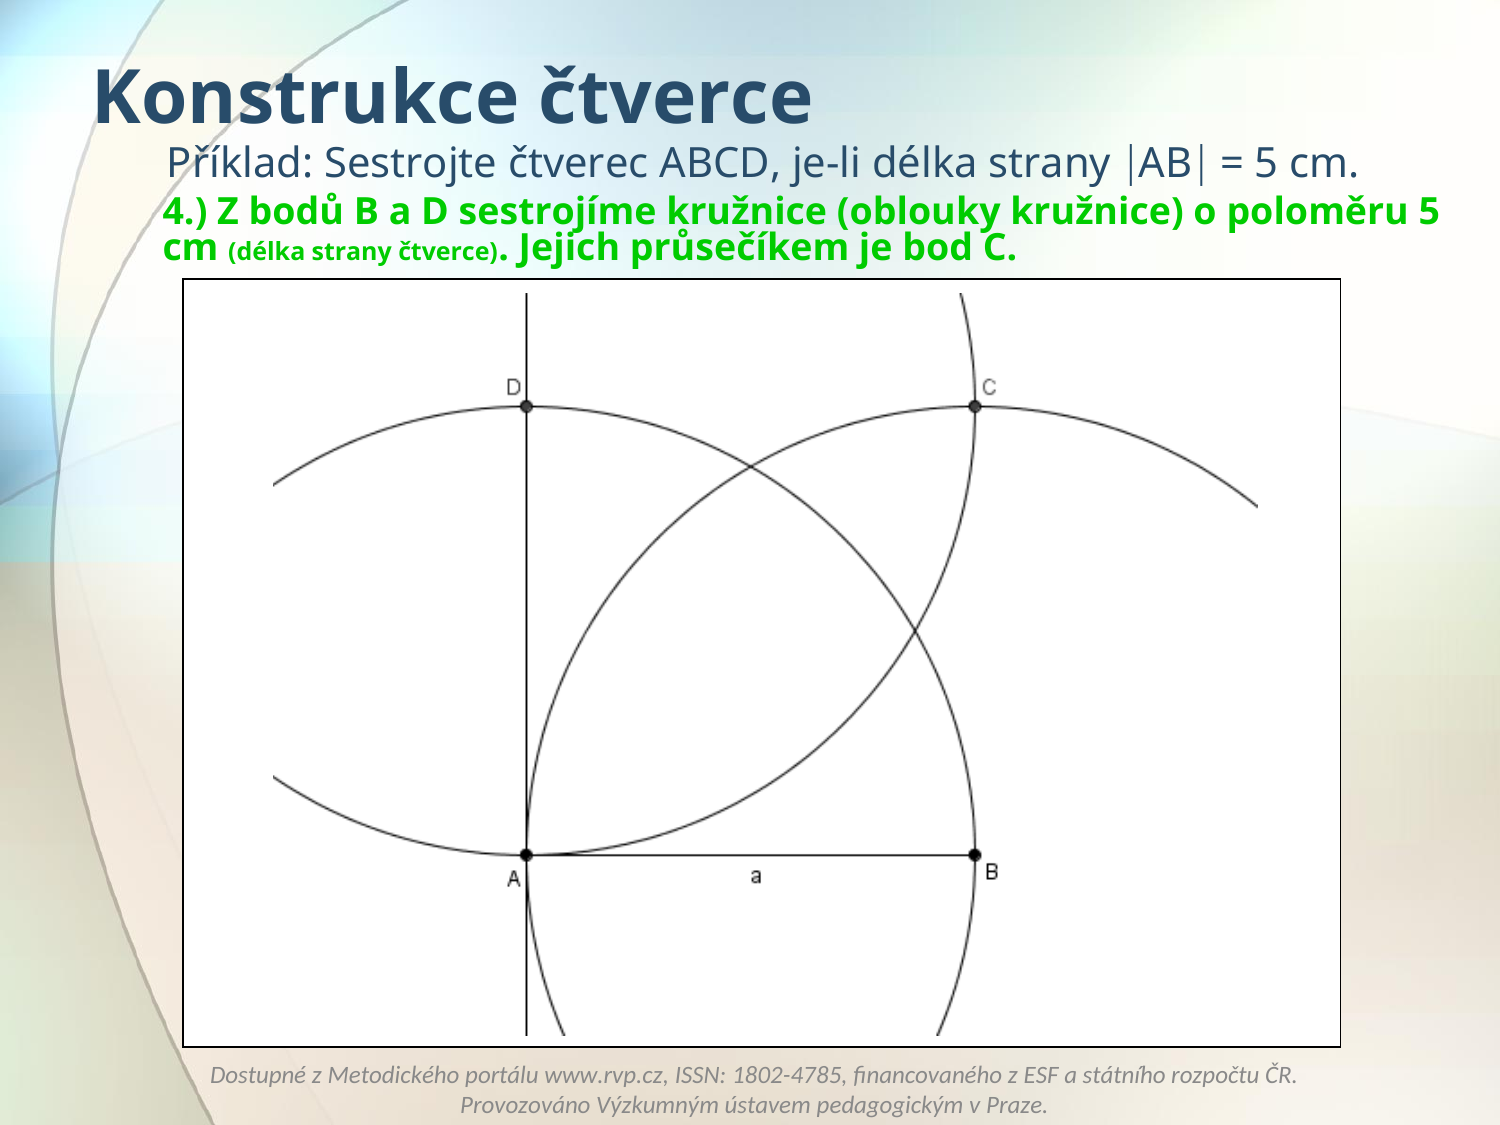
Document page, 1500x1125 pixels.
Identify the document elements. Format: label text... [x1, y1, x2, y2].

title Konstrukce čtverce [76, 54, 1412, 150]
text_box [183, 280, 1341, 1047]
text_box Příklad: Sestrojte čtverec ABCD, je-li délka strany AB = 5 cm. [152, 113, 1459, 184]
picture [0, 0, 1500, 1125]
text_box 4.) Z bodů B a D sestrojíme kružnice (oblouky kružnice) o poloměru 5 cm (délka strany čtverce). Jejich průsečíkem je bod C. [147, 184, 1471, 280]
